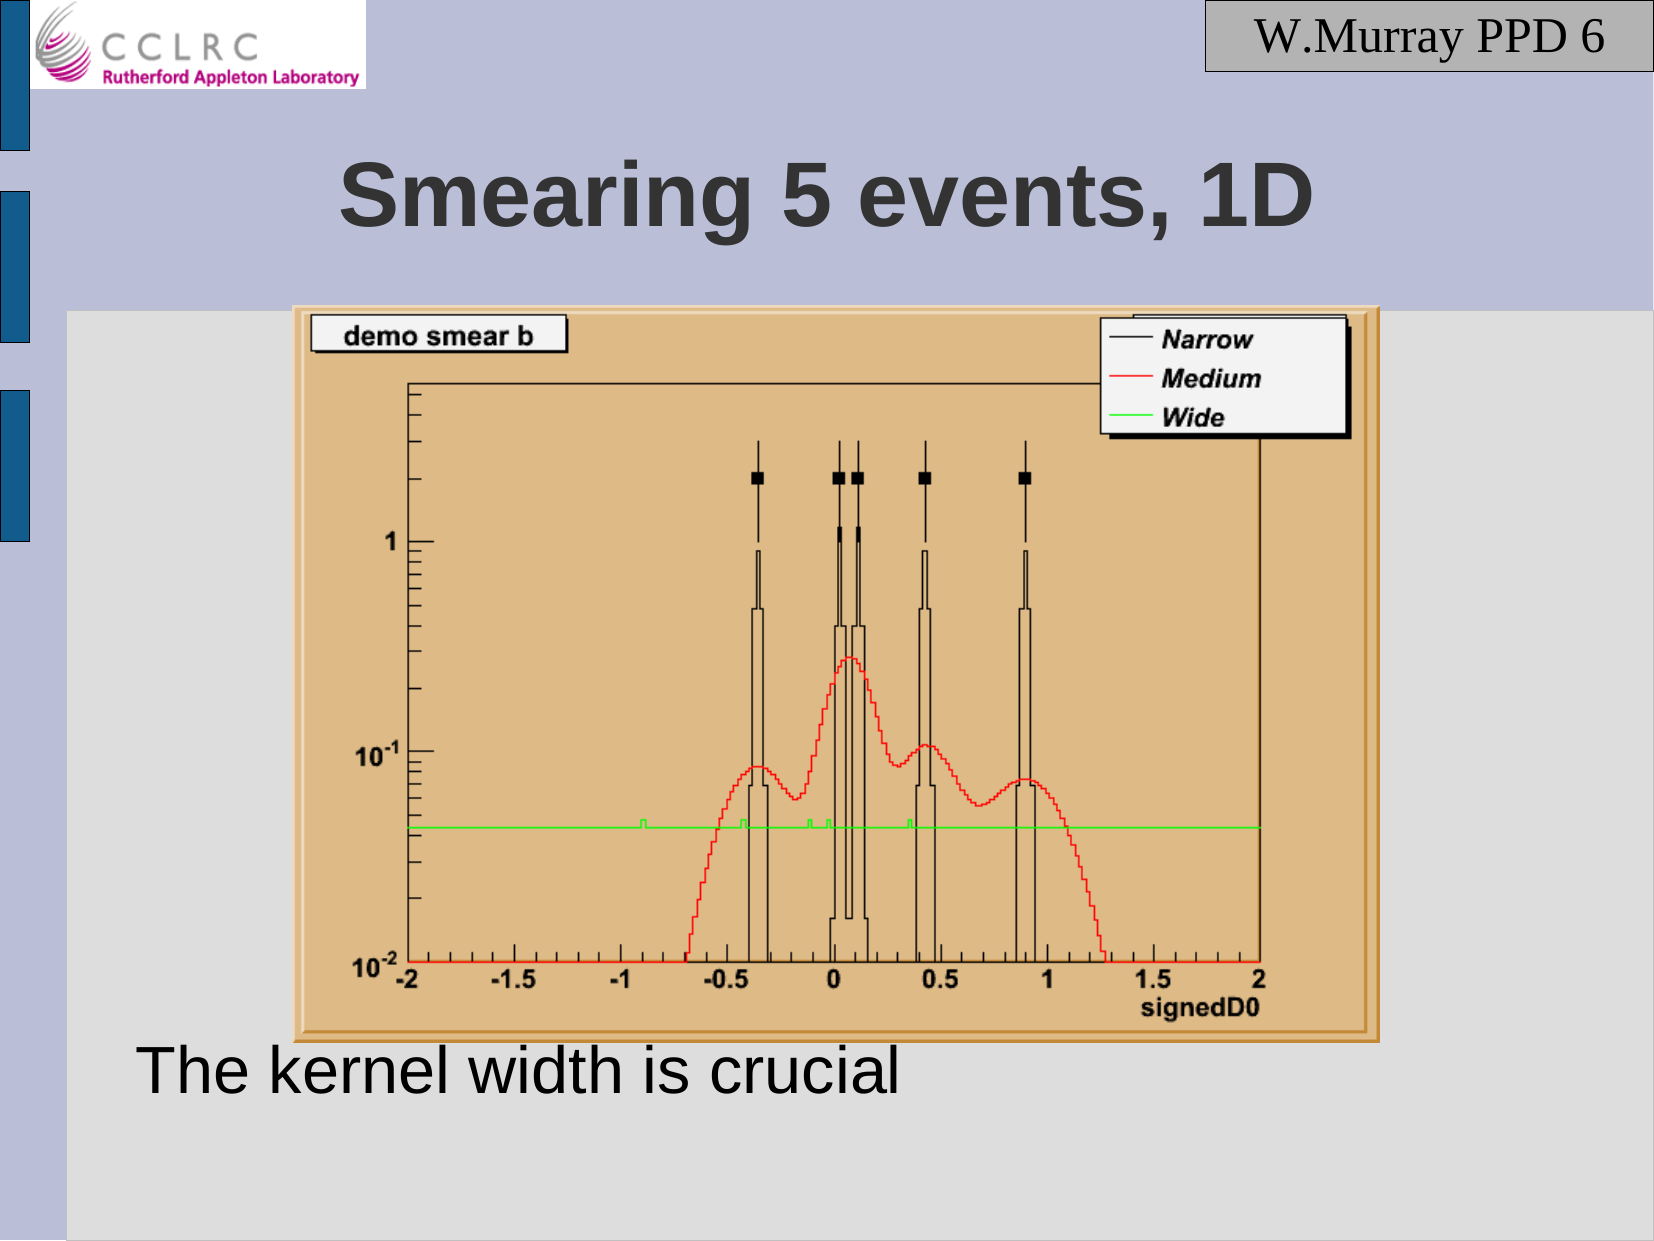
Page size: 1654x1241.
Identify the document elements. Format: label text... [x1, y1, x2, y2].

picture [30, 0, 366, 89]
title Smearing 5 events, 1D [121, 91, 1534, 299]
picture [292, 305, 1380, 1043]
list The kernel width is crucial [118, 1033, 1565, 1152]
